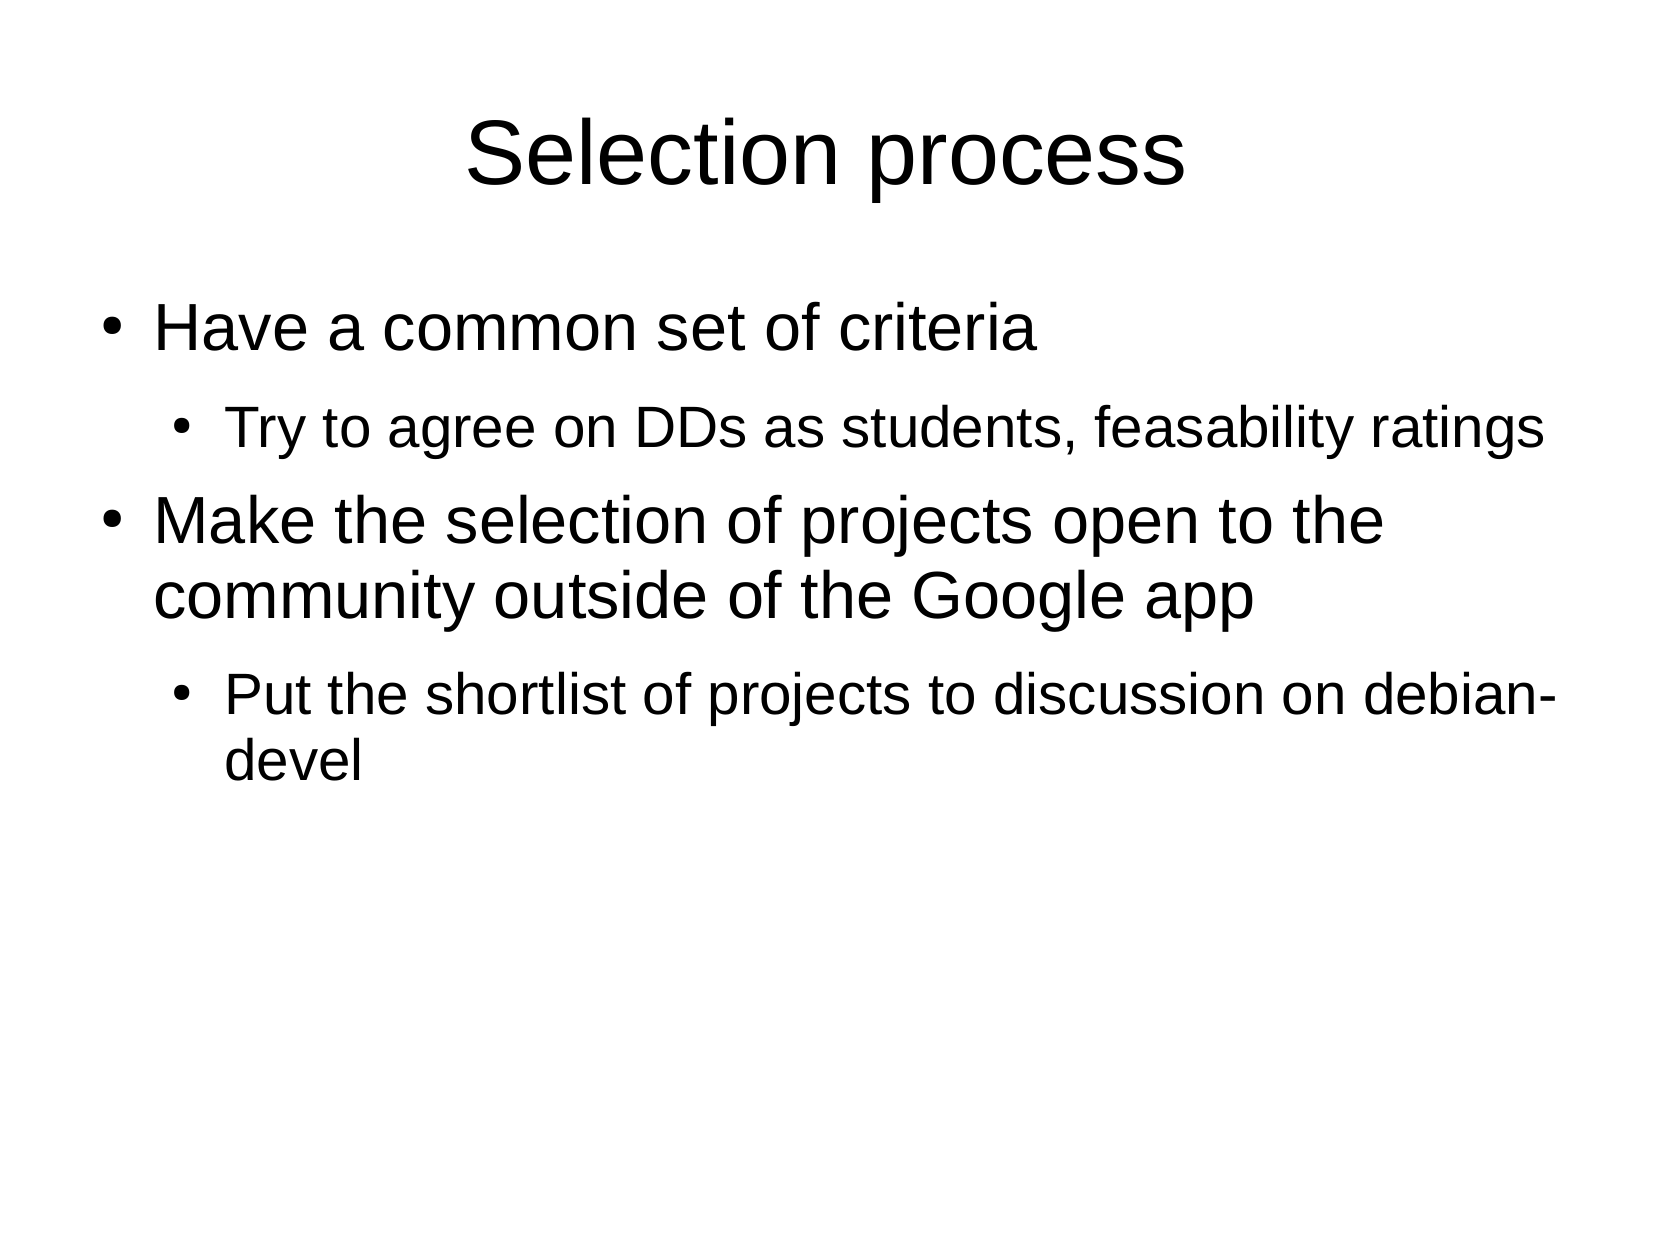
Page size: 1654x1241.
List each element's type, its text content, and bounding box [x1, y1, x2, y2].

title Selection process [82, 49, 1571, 257]
list Have a common set of criteria Try to agree on DDs as students, feasability ratings Make the selection of projects open to the community outside of the Google app Put the shortlist of projects to discussion on debian-devel [82, 290, 1571, 1109]
